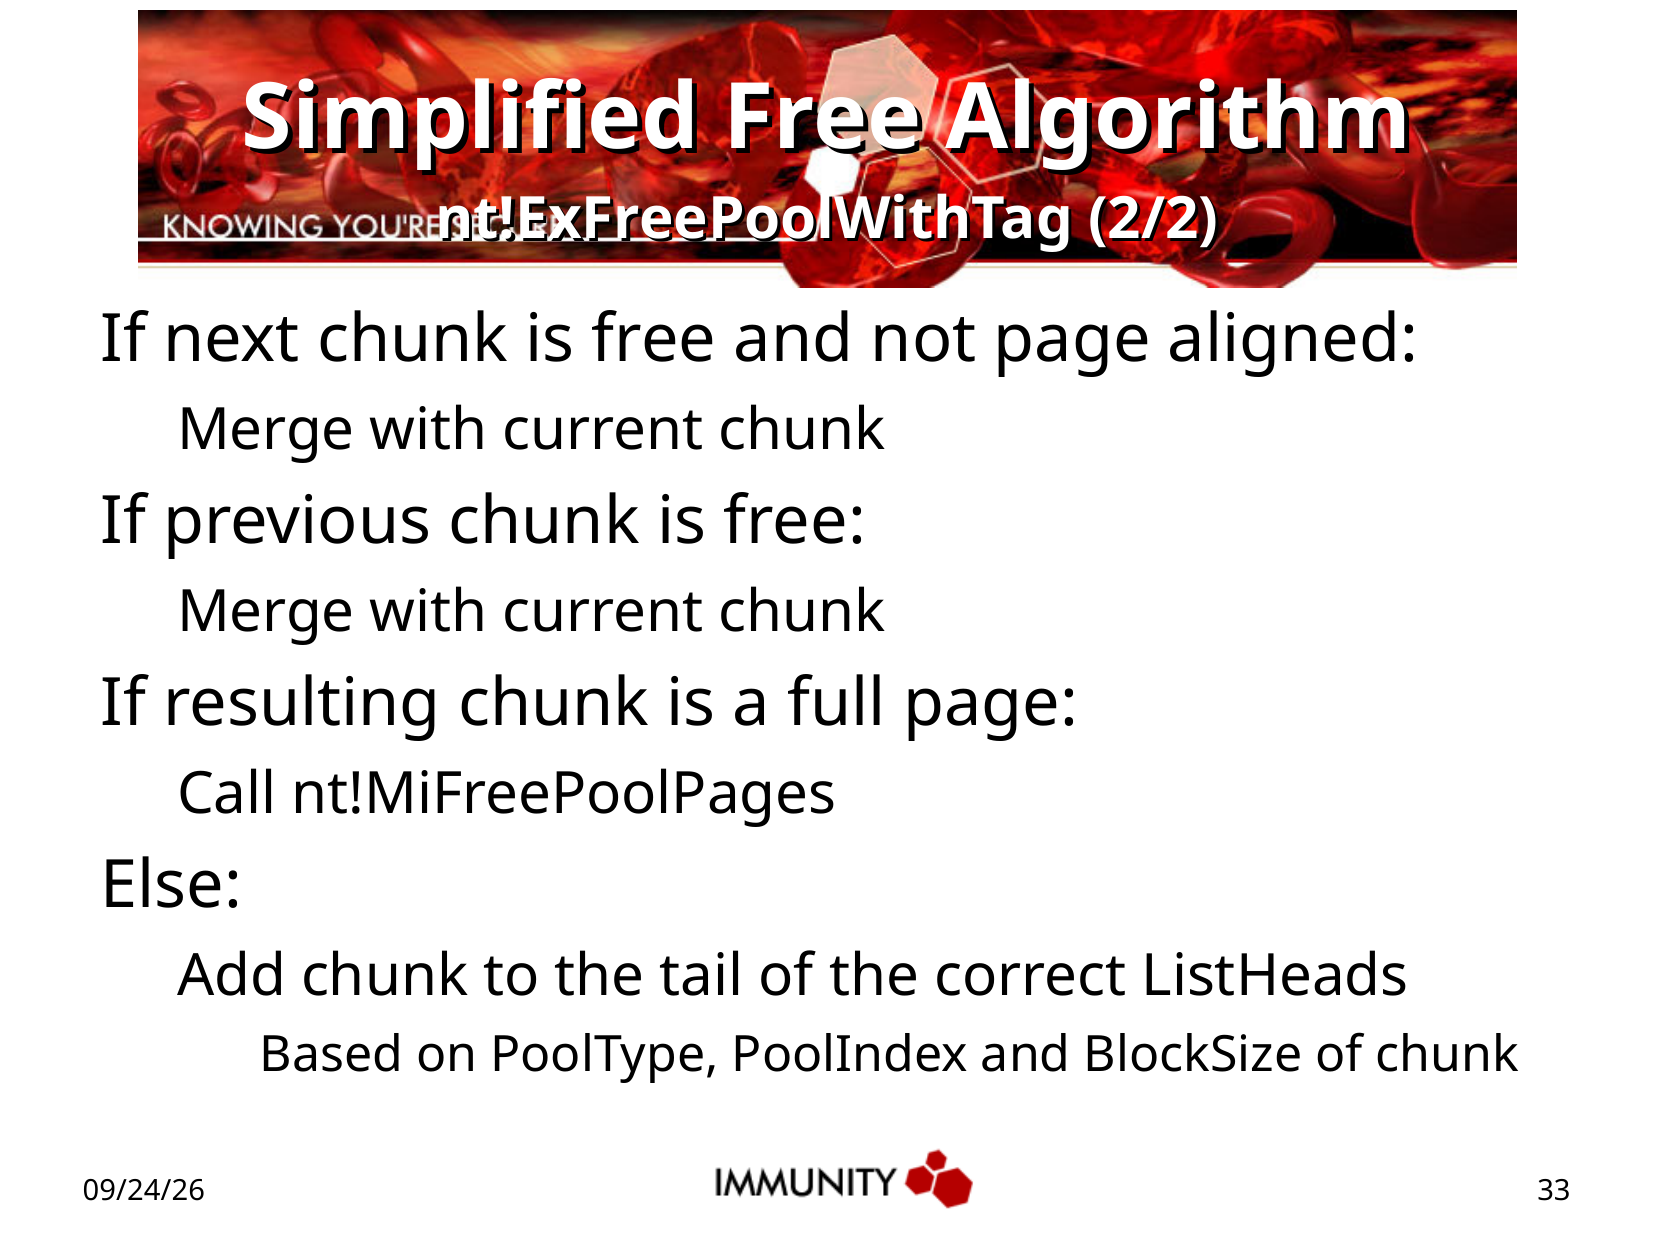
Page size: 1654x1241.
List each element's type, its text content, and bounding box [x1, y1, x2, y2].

list If next chunk is free and not page aligned: Merge with current chunk If previous chunk is free: Merge with current chunk If resulting chunk is a full page: Call nt!MiFreePoolPages Else: Add chunk to the tail of the correct ListHeads Based on PoolType, PoolIndex and BlockSize of chunk [82, 290, 1571, 1094]
picture [138, 257, 1517, 288]
title Simplified Free Algorithm nt!ExFreePoolWithTag (2/2) [82, 49, 1571, 257]
picture [694, 1130, 984, 1235]
picture [138, 10, 1517, 49]
